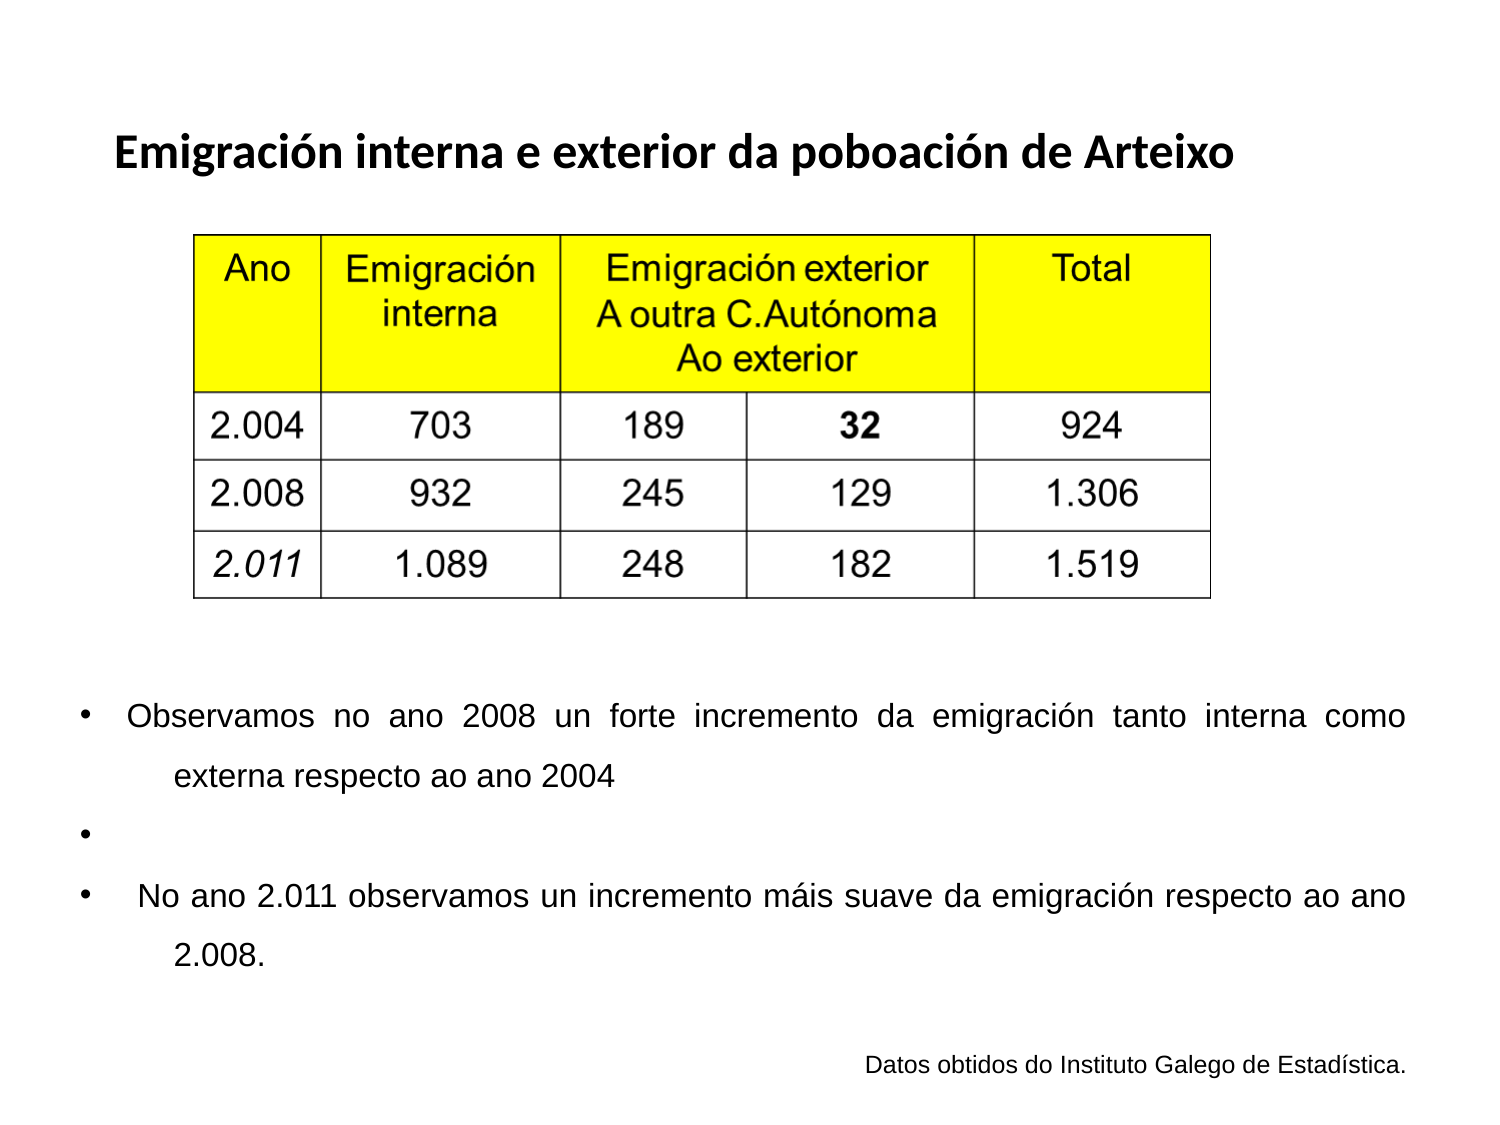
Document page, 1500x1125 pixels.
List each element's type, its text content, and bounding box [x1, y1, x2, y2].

text_box Observamos no ano 2008 un forte incremento da emigración tanto interna como externa respecto ao ano 2004 No ano 2.011 observamos un incremento máis suave da emigración respecto ao ano 2.008. Datos obtidos do Instituto Galego de Estadística. [65, 667, 1423, 1086]
title Emigración interna e exterior da poboación de Arteixo [0, 54, 1351, 243]
picture [193, 233, 1211, 610]
